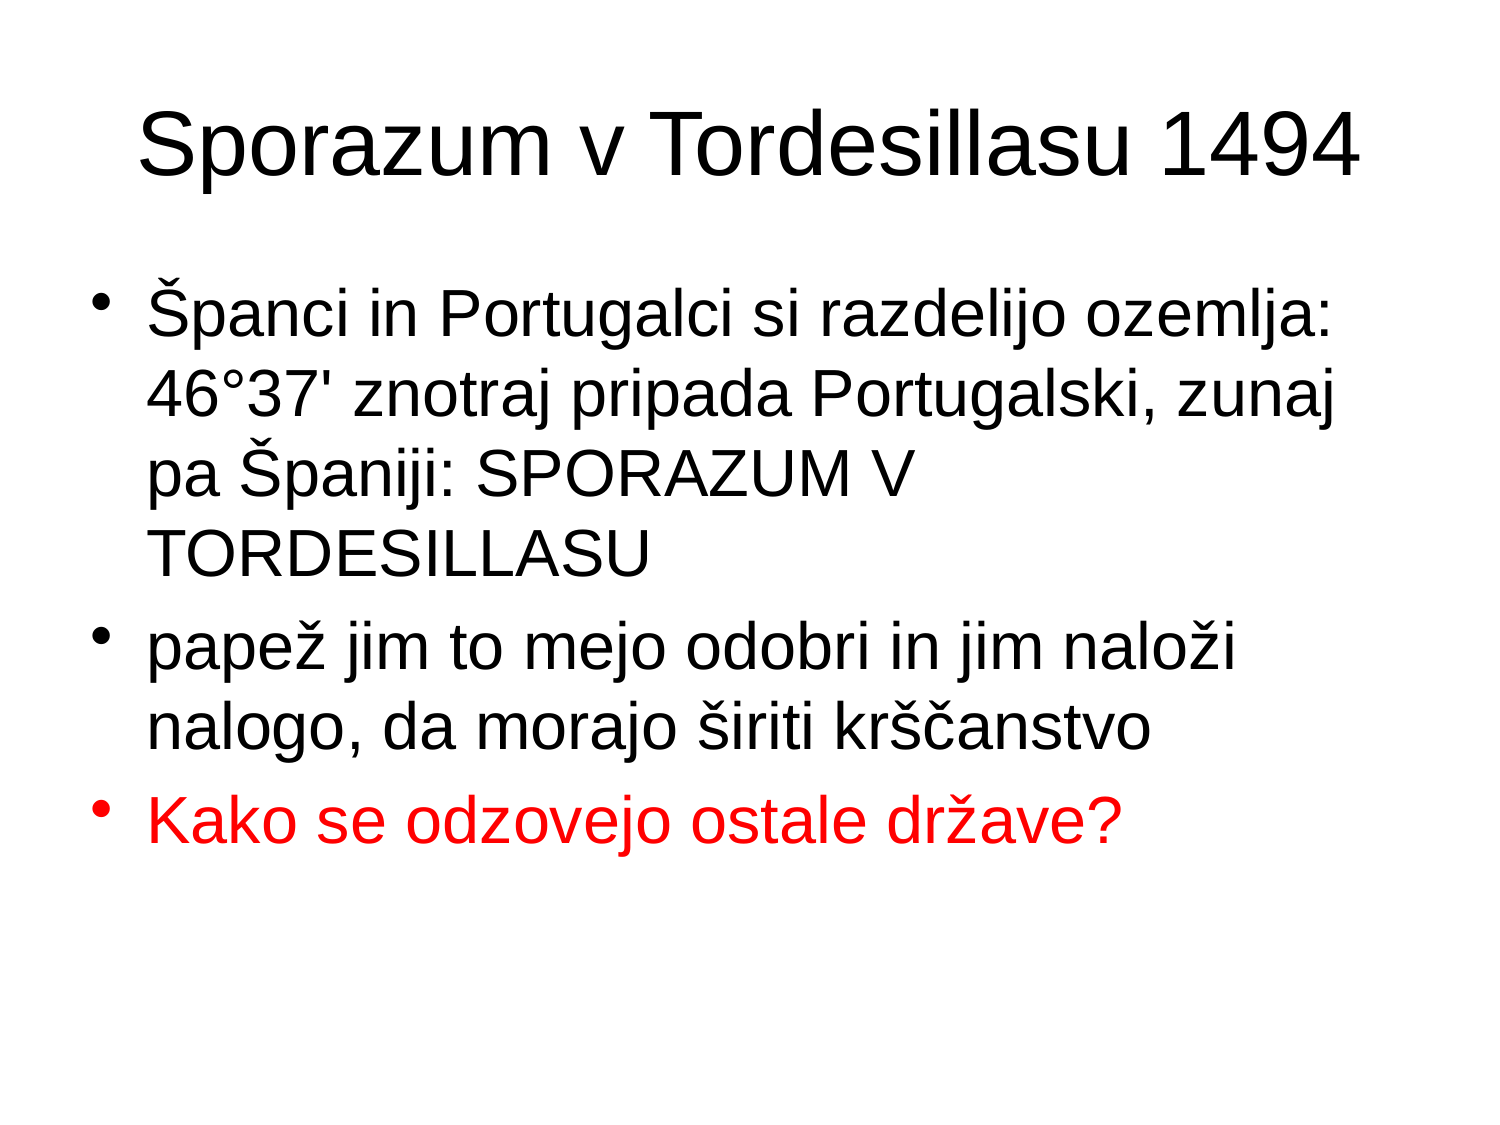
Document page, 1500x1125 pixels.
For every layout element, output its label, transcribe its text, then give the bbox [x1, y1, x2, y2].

list Španci in Portugalci si razdelijo ozemlja: 46°37' znotraj pripada Portugalski, zunaj pa Španiji: SPORAZUM V TORDESILLASU papež jim to mejo odobri in jim naloži nalogo, da morajo širiti krščanstvo Kako se odzovejo ostale države? [75, 262, 1425, 1005]
title Sporazum v Tordesillasu 1494 [75, 45, 1425, 233]
